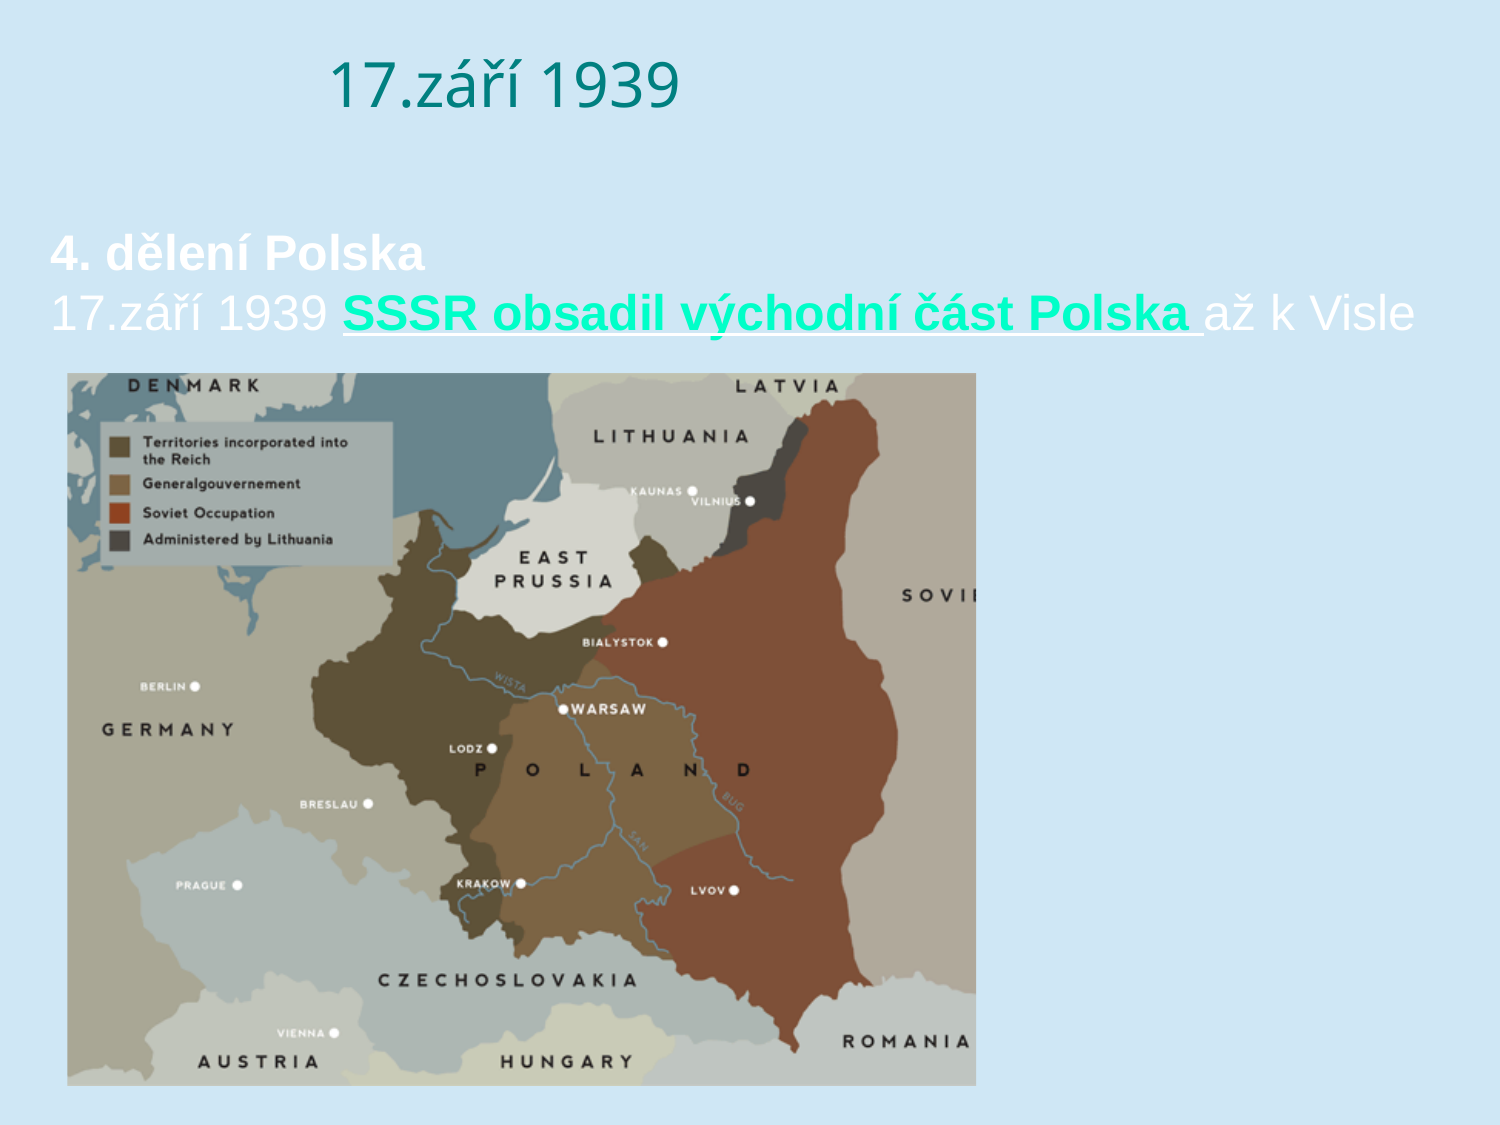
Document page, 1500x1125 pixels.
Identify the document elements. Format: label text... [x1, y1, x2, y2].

picture [67, 373, 977, 1086]
text_box 17.září 1939 [312, 37, 780, 128]
text_box 4. dělení Polska 17.září 1939 SSSR obsadil východní část Polska až k Visle [35, 213, 1500, 348]
